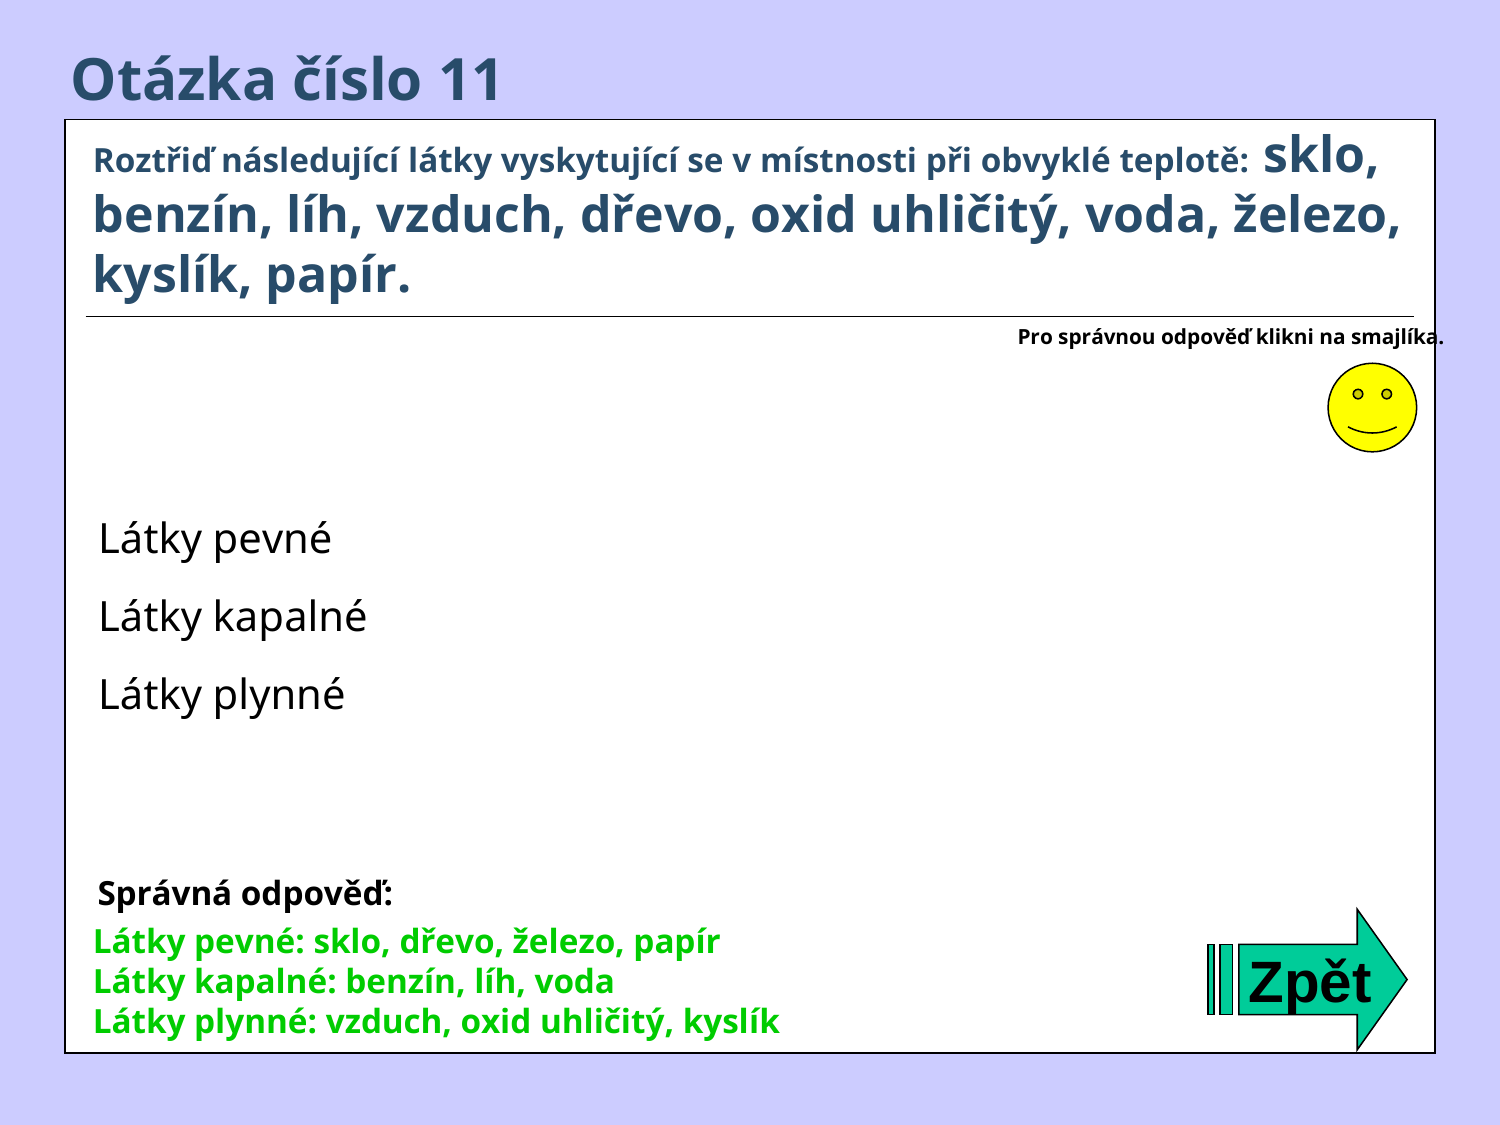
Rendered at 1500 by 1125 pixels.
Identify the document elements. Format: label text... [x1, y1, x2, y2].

text_box [1037, 155, 1045, 165]
text_box [1344, 150, 1355, 165]
text_box [987, 158, 994, 165]
text_box [198, 158, 205, 165]
table_header Látky pevné [83, 491, 480, 569]
table_header [480, 491, 1412, 569]
text_box [779, 157, 785, 165]
text_box [933, 158, 940, 165]
text_box [316, 158, 323, 165]
text_box [862, 158, 869, 165]
text_box [229, 157, 235, 165]
text_box [1161, 158, 1168, 165]
text_box Otázka číslo 11 [55, 38, 1391, 133]
text_box [121, 158, 128, 165]
table_cell Látky kapalné [83, 569, 480, 647]
text_box Pro správnou odpověď klikni na smajlíka. [1002, 289, 1464, 384]
text_box [100, 152, 106, 159]
text_box Zpět [1208, 944, 1214, 1015]
text_box [568, 155, 579, 165]
text_box [515, 155, 523, 165]
text_box [64, 119, 1436, 1053]
text_box Správná odpověď: [82, 844, 492, 933]
table_cell Látky plynné [83, 647, 480, 725]
table_cell [480, 569, 1412, 647]
text_box Zpět [1238, 909, 1408, 1050]
text_box Roztřiď následující látky vyskytující se v místnosti při obvyklé teplotě: sklo, benzín, líh, vzduch, dřevo, oxid uhličitý, voda, železo, kyslík, papír. [78, 165, 1437, 260]
text_box [768, 158, 774, 165]
text_box Zpět [1220, 944, 1233, 1015]
text_box [841, 157, 847, 165]
table_cell [480, 647, 1412, 725]
text_box Látky pevné: sklo, dřevo, železo, papír Látky kapalné: benzín, líh, voda Látky plynné: vzduch, oxid uhličitý, kyslík [78, 933, 1179, 1028]
text_box [1191, 158, 1198, 165]
text_box [1009, 158, 1016, 165]
